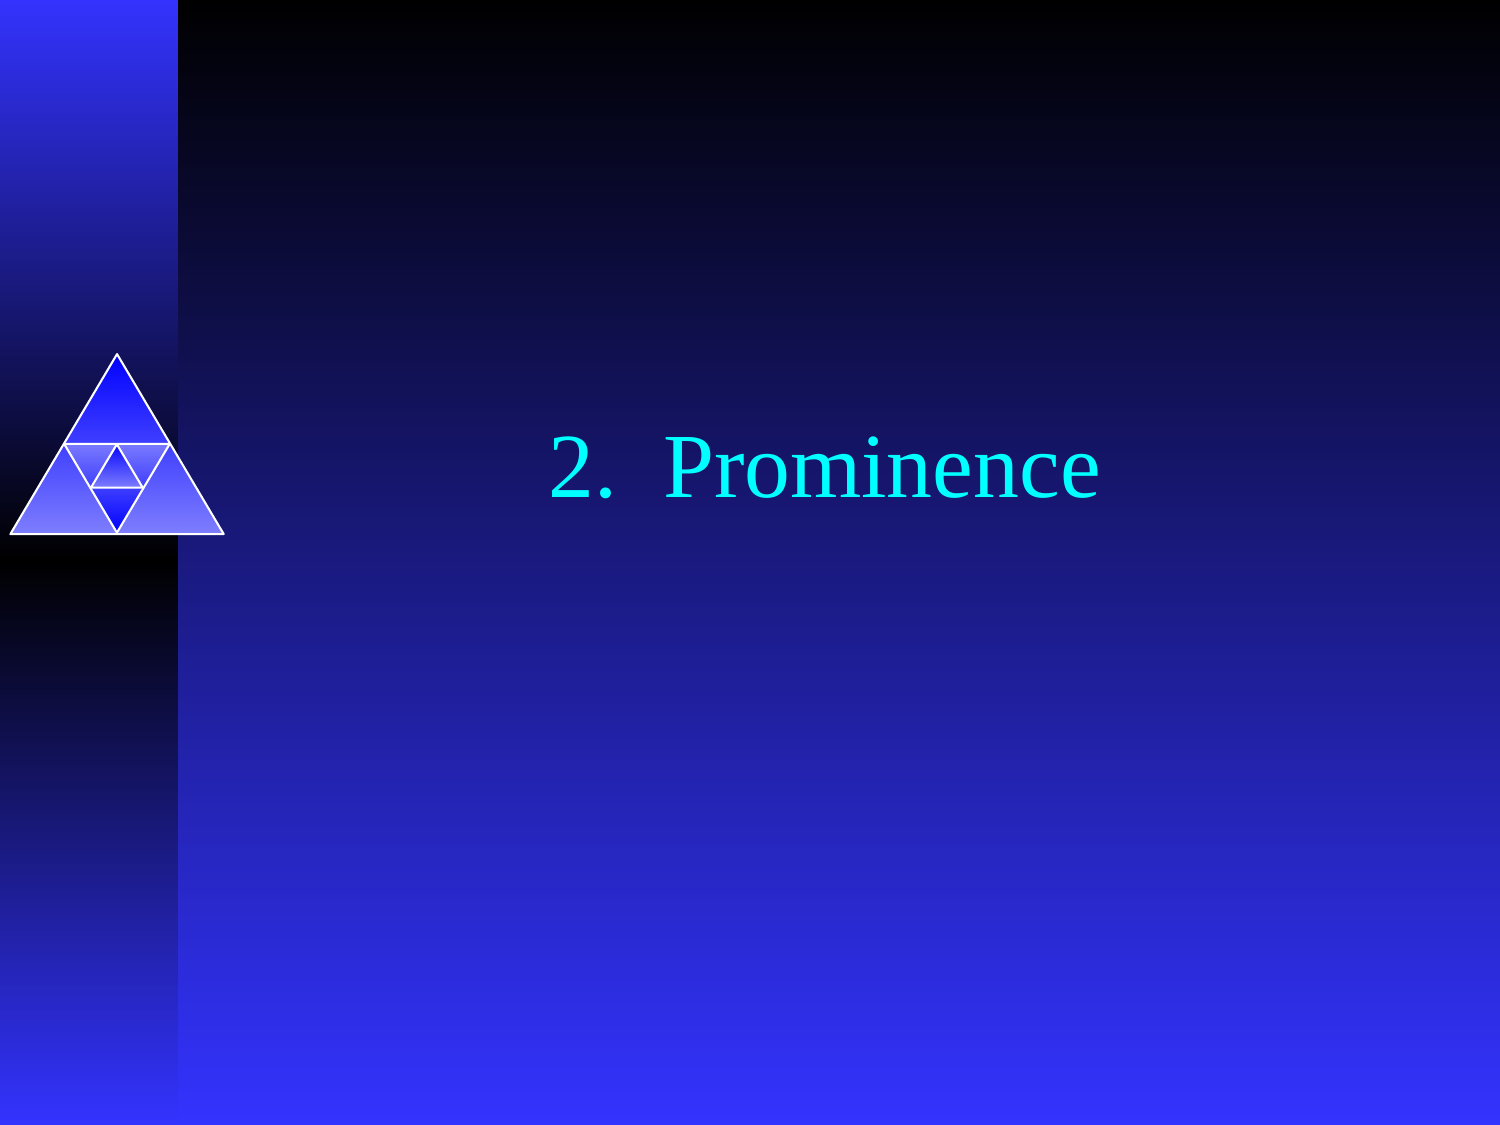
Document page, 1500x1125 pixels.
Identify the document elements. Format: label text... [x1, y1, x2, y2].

title 2. Prominence [187, 374, 1463, 563]
